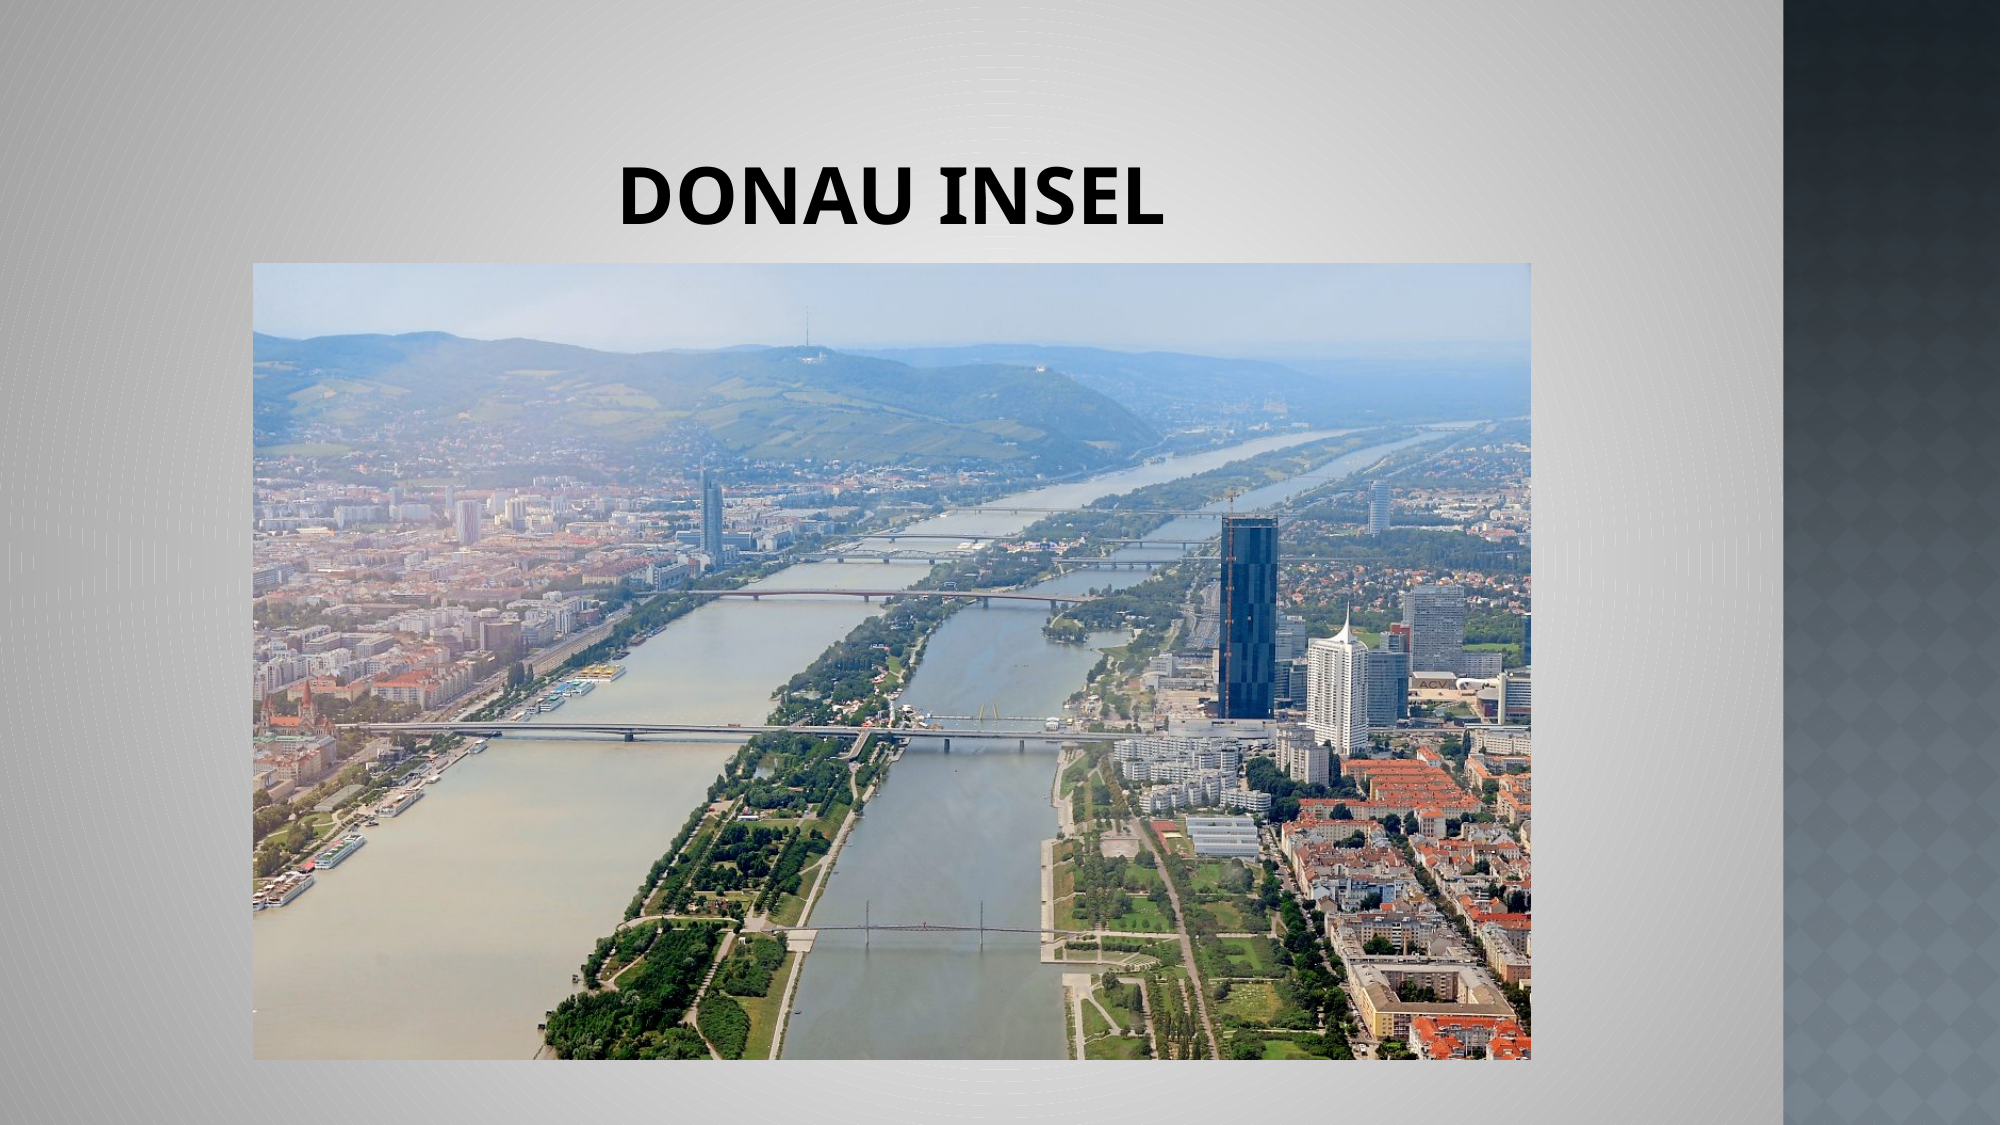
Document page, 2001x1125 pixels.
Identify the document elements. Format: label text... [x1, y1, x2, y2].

picture [253, 264, 1531, 1060]
title Donau insel [99, 52, 1684, 240]
